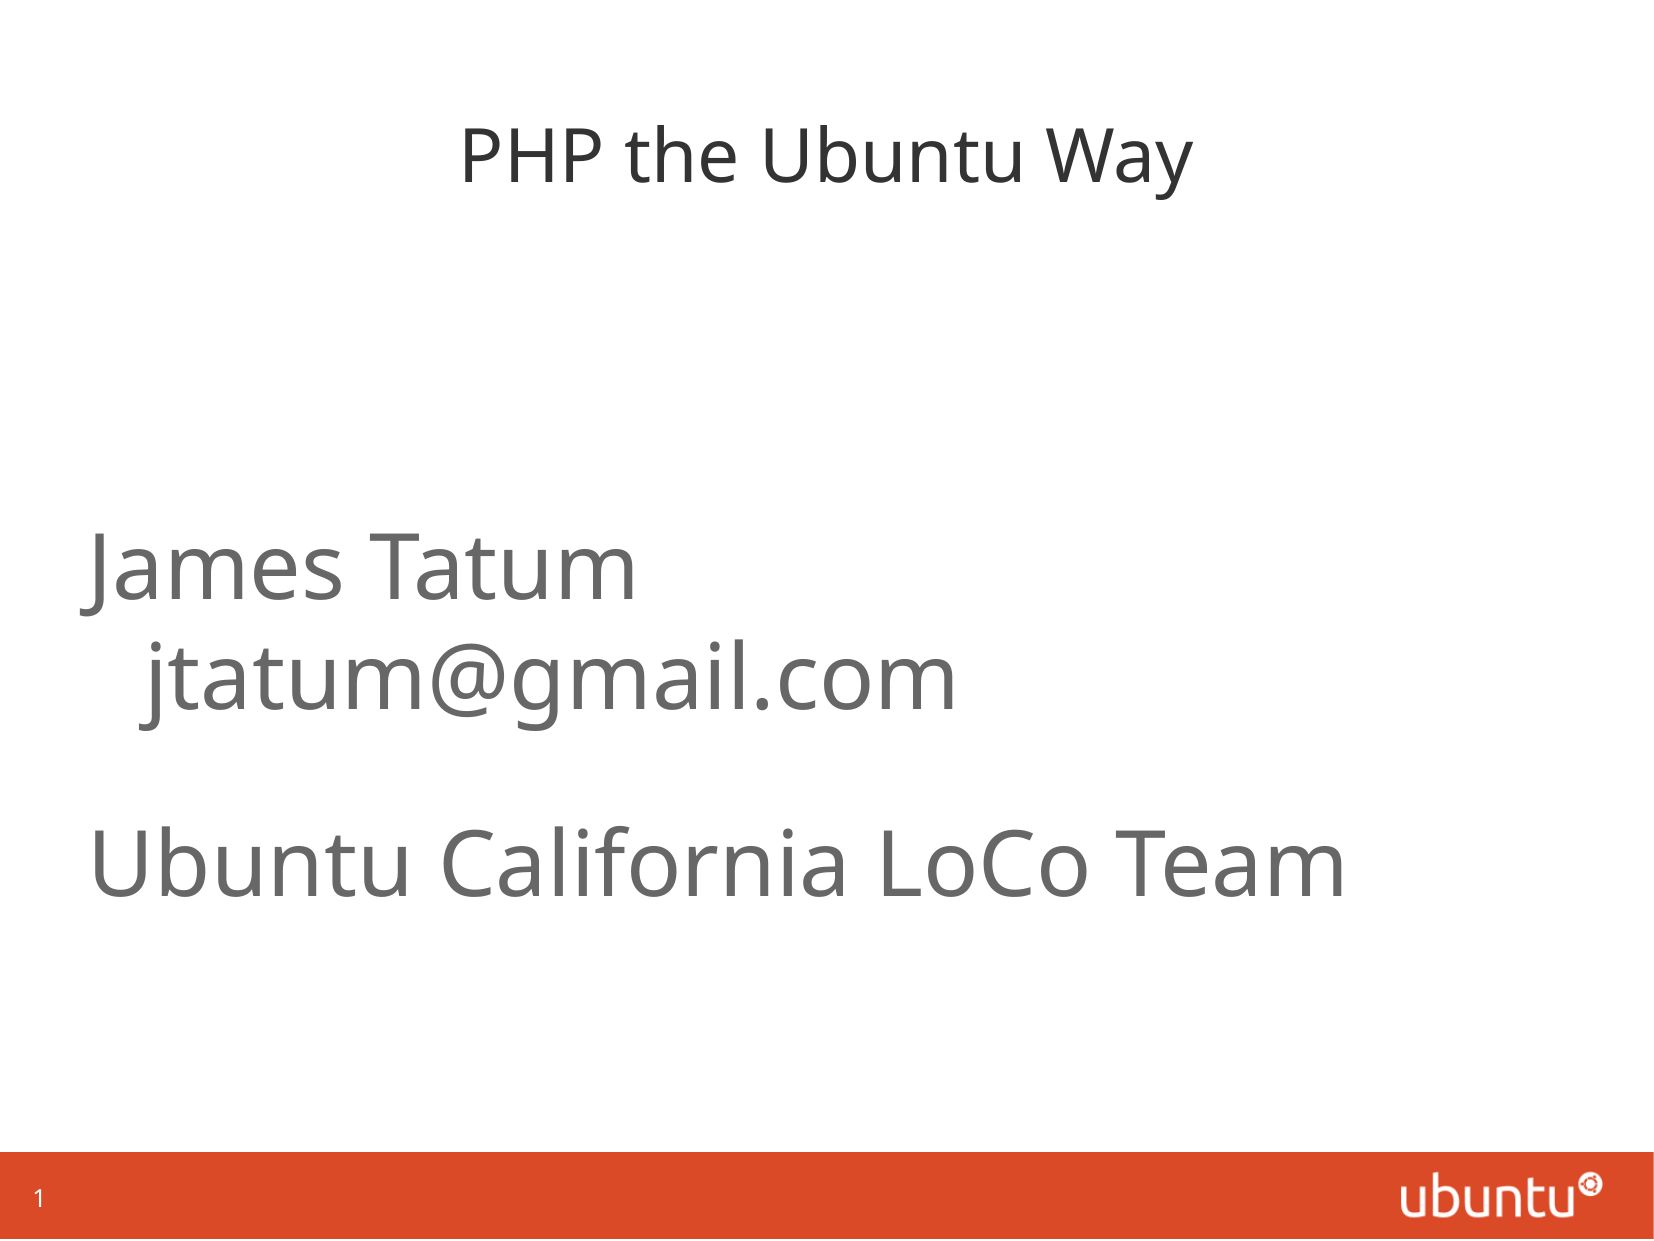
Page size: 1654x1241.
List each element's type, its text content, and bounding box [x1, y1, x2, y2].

subtitle James Tatum jtatum@gmail.com Ubuntu California LoCo Team [87, 301, 1579, 1121]
title PHP the Ubuntu Way [82, 49, 1571, 257]
picture [0, 1152, 1654, 1239]
